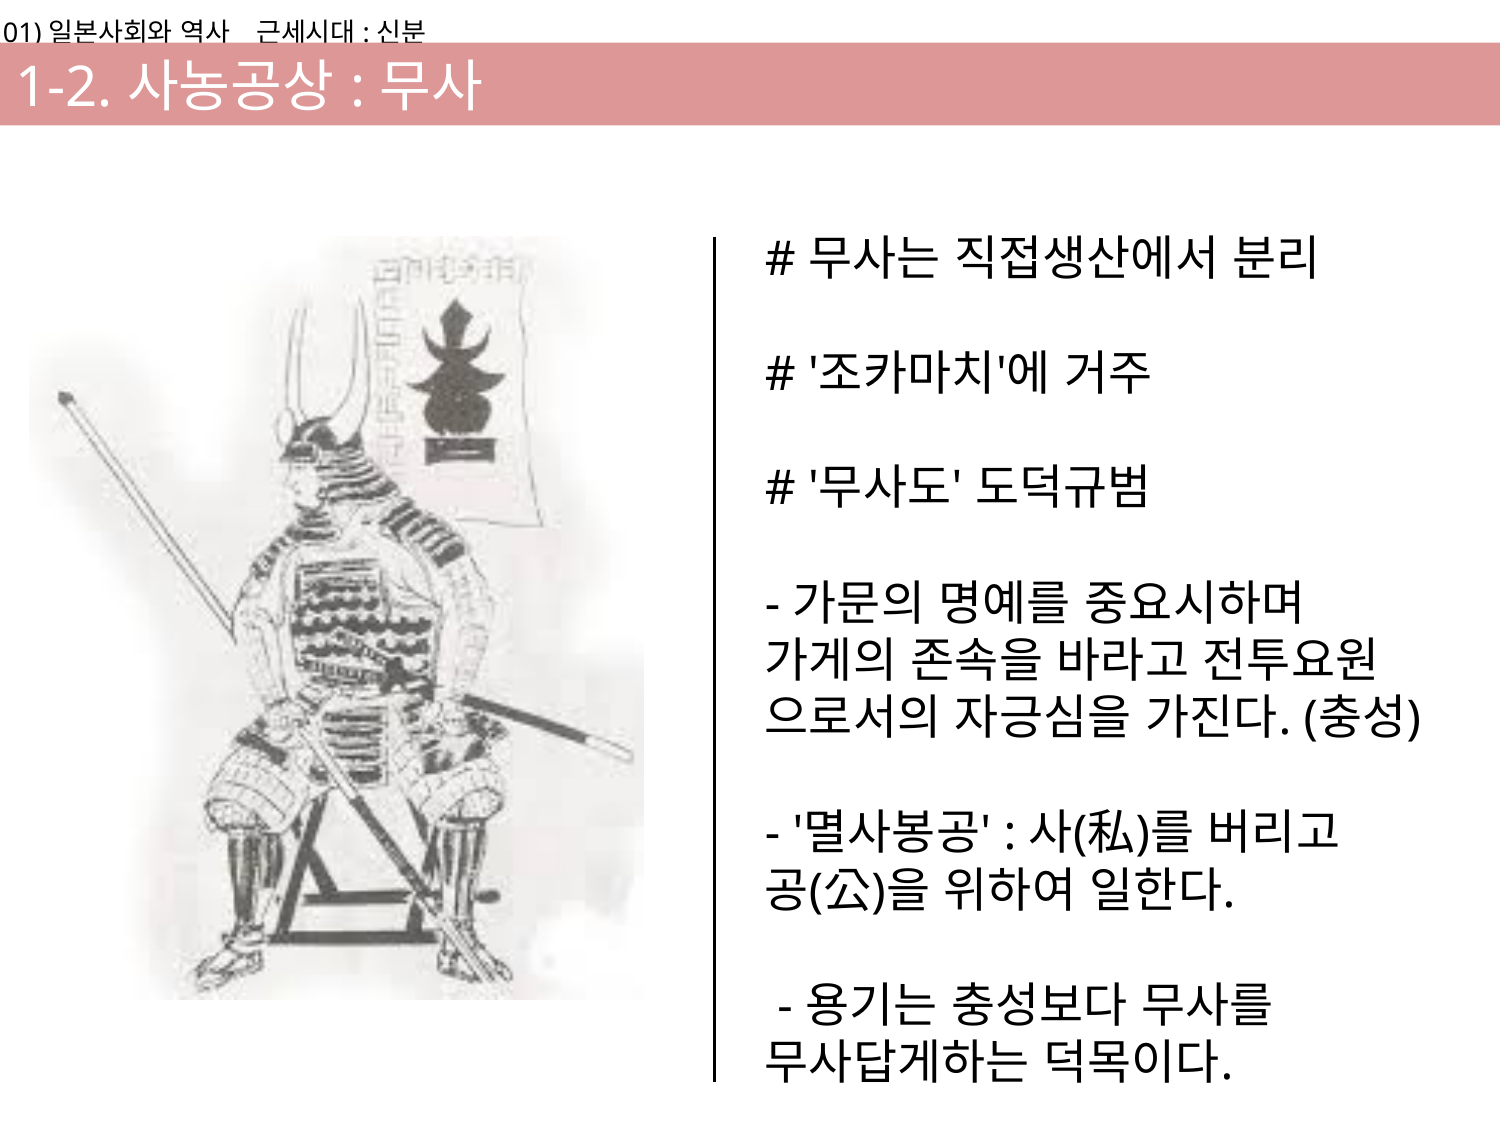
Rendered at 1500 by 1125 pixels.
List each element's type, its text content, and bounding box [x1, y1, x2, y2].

text_box 01) 일본사회와 역사 _ 근세시대 : 신분 [0, 7, 868, 42]
picture [29, 236, 644, 1000]
text_box # 무사는 직접생산에서 분리 # '조카마치'에 거주 # '무사도' 도덕규범 - 가문의 명예를 중요시하며 가게의 존속을 바라고 전투요원 으로서의 자긍심을 가진다. (충성) - '멸사봉공' : 사(私)를 버리고 공(公)을 위하여 일한다. - 용기는 충성보다 무사를 무사답게하는 덕목이다. [749, 219, 1459, 1097]
text_box 1-2. 사농공상 : 무사 [0, 42, 1500, 126]
